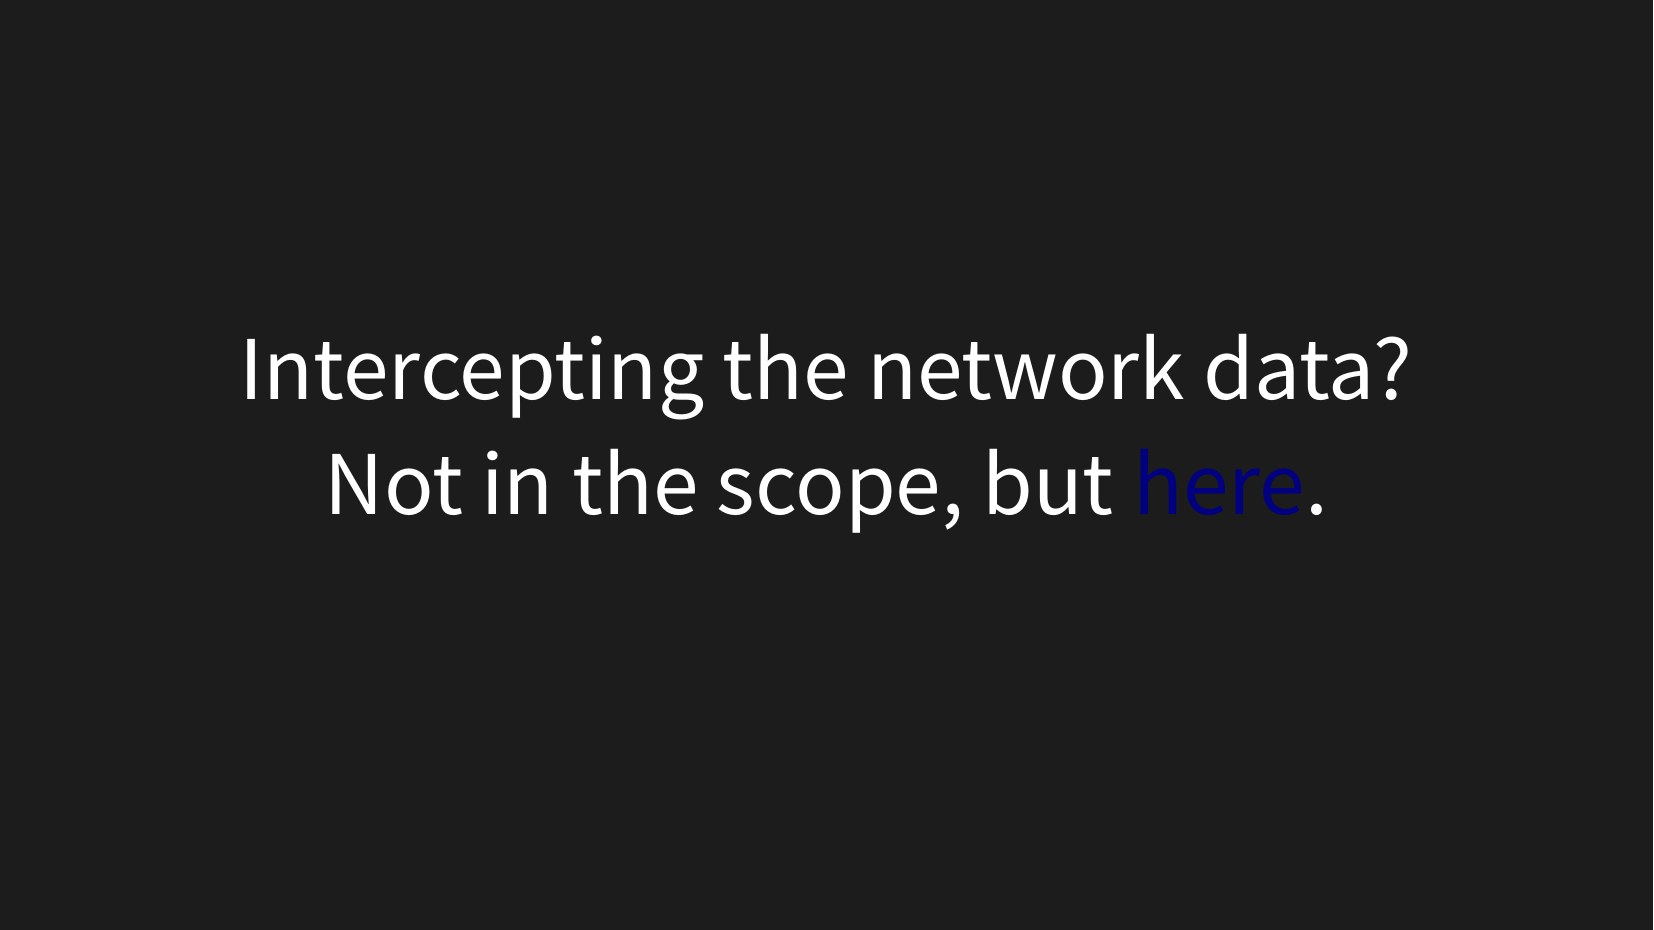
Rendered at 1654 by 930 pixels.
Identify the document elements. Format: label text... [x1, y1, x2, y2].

title Intercepting the network data? Not in the scope, but here. [0, 309, 1653, 540]
